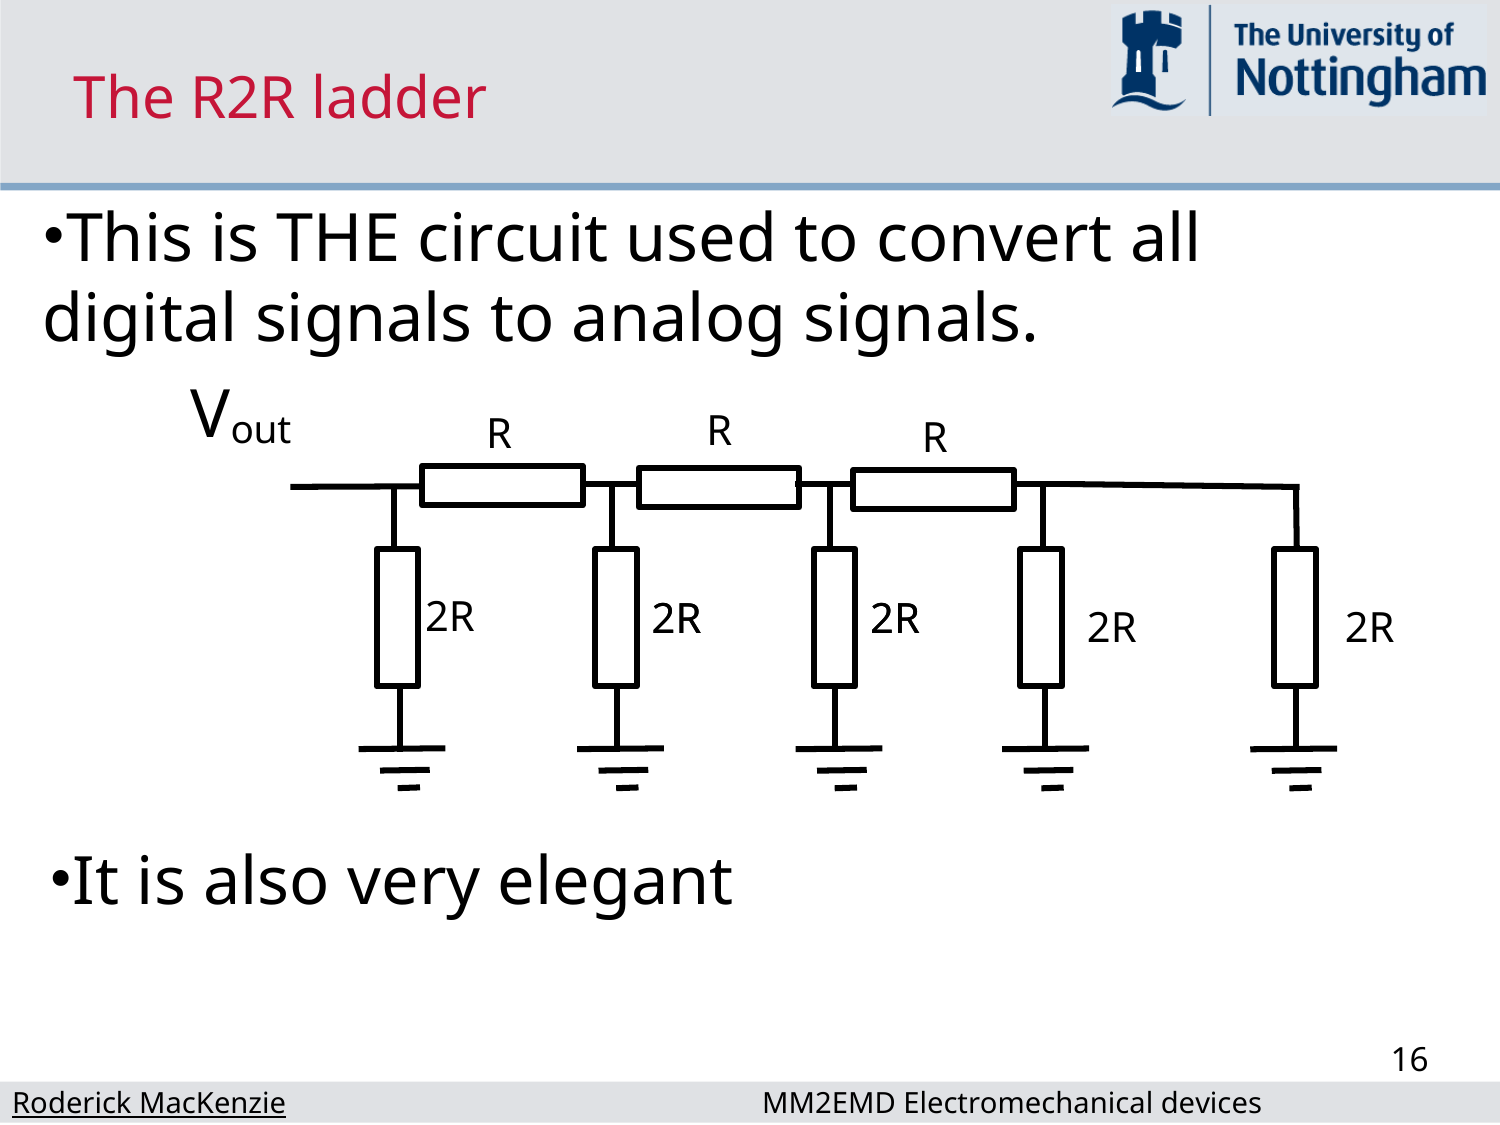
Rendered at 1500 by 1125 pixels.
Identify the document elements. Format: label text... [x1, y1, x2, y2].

text_box 2R [1330, 593, 1431, 729]
text_box 2R [636, 584, 737, 719]
text_box 2R [1072, 593, 1173, 729]
text_box Vout [175, 383, 326, 499]
picture [1111, 4, 1487, 116]
text_box R [471, 399, 572, 535]
text_box 2R [855, 584, 956, 719]
title The R2R ladder [59, 20, 1137, 172]
text_box 2R [410, 582, 511, 718]
text_box <number> [1375, 1030, 1500, 1101]
text_box R [907, 403, 1008, 538]
text_box It is also very elegant [35, 830, 1421, 1025]
text_box R [691, 396, 792, 532]
text_box This is THE circuit used to convert all digital signals to analog signals. [28, 187, 1414, 383]
